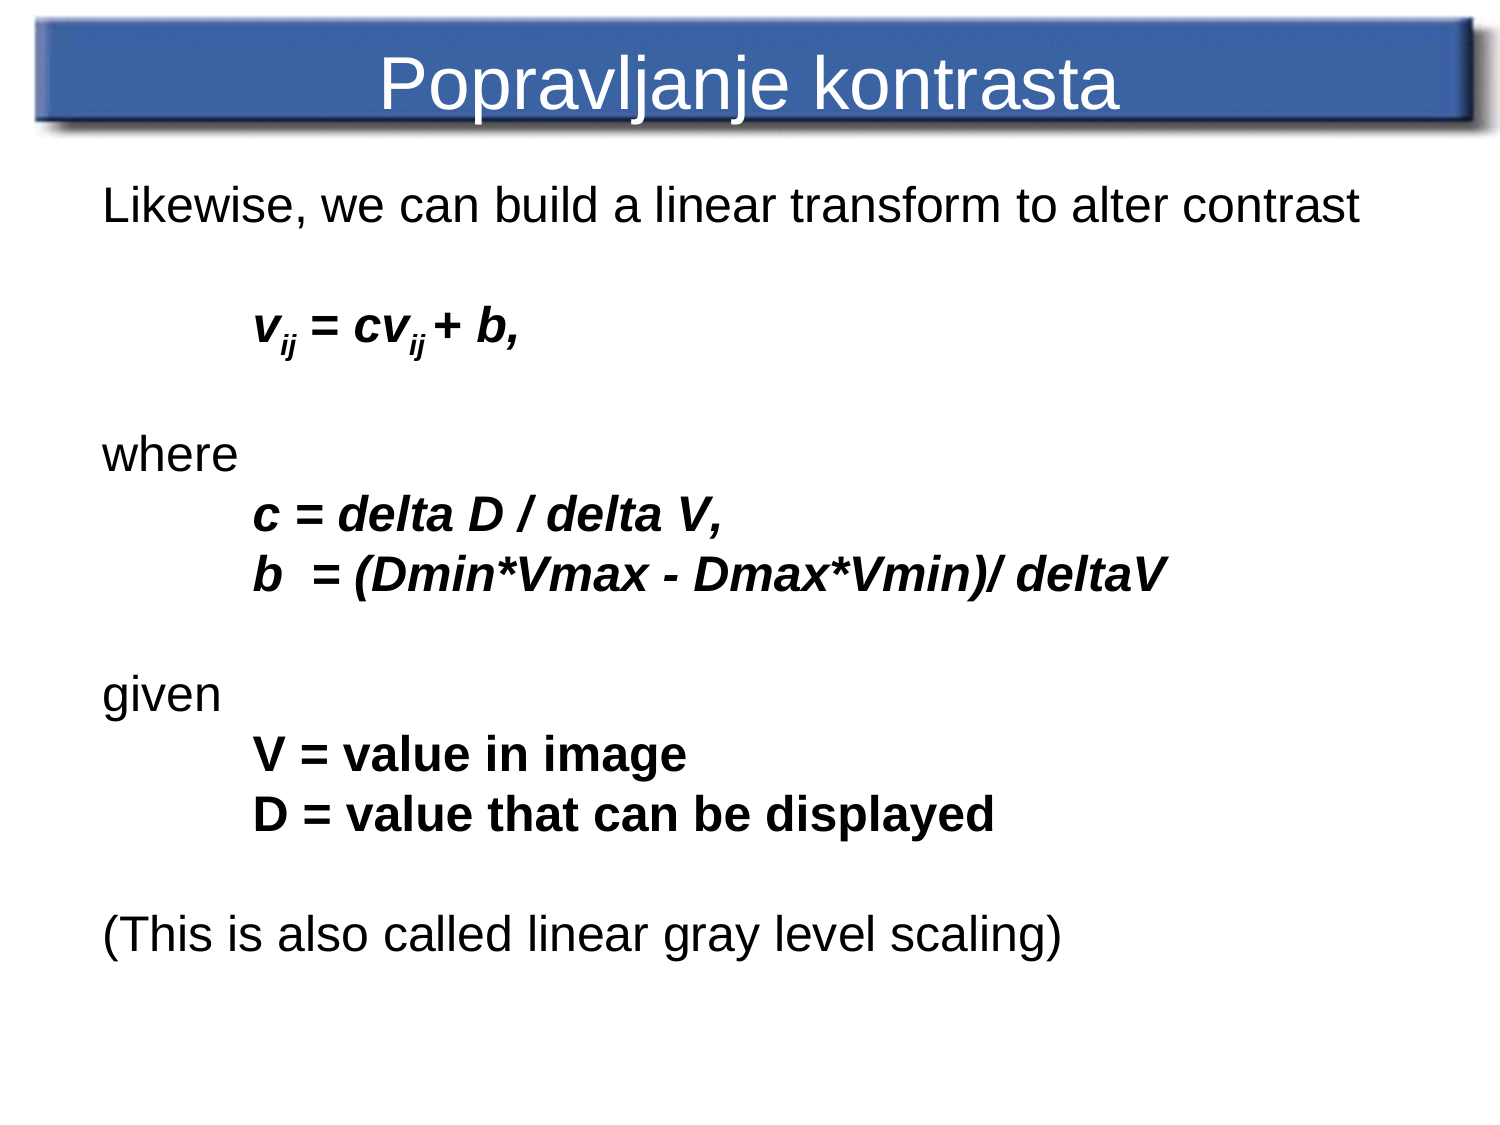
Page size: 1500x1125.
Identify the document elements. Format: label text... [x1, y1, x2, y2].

text_box Likewise, we can build a linear transform to alter contrast vij = cvij + b, where c = delta D / delta V, b = (Dmin*Vmax - Dmax*Vmin)/ deltaV given V = value in image D = value that can be displayed (This is also called linear gray level scaling) [87, 165, 1377, 969]
title Popravljanje kontrasta [75, 26, 1426, 133]
picture [33, 14, 1500, 141]
